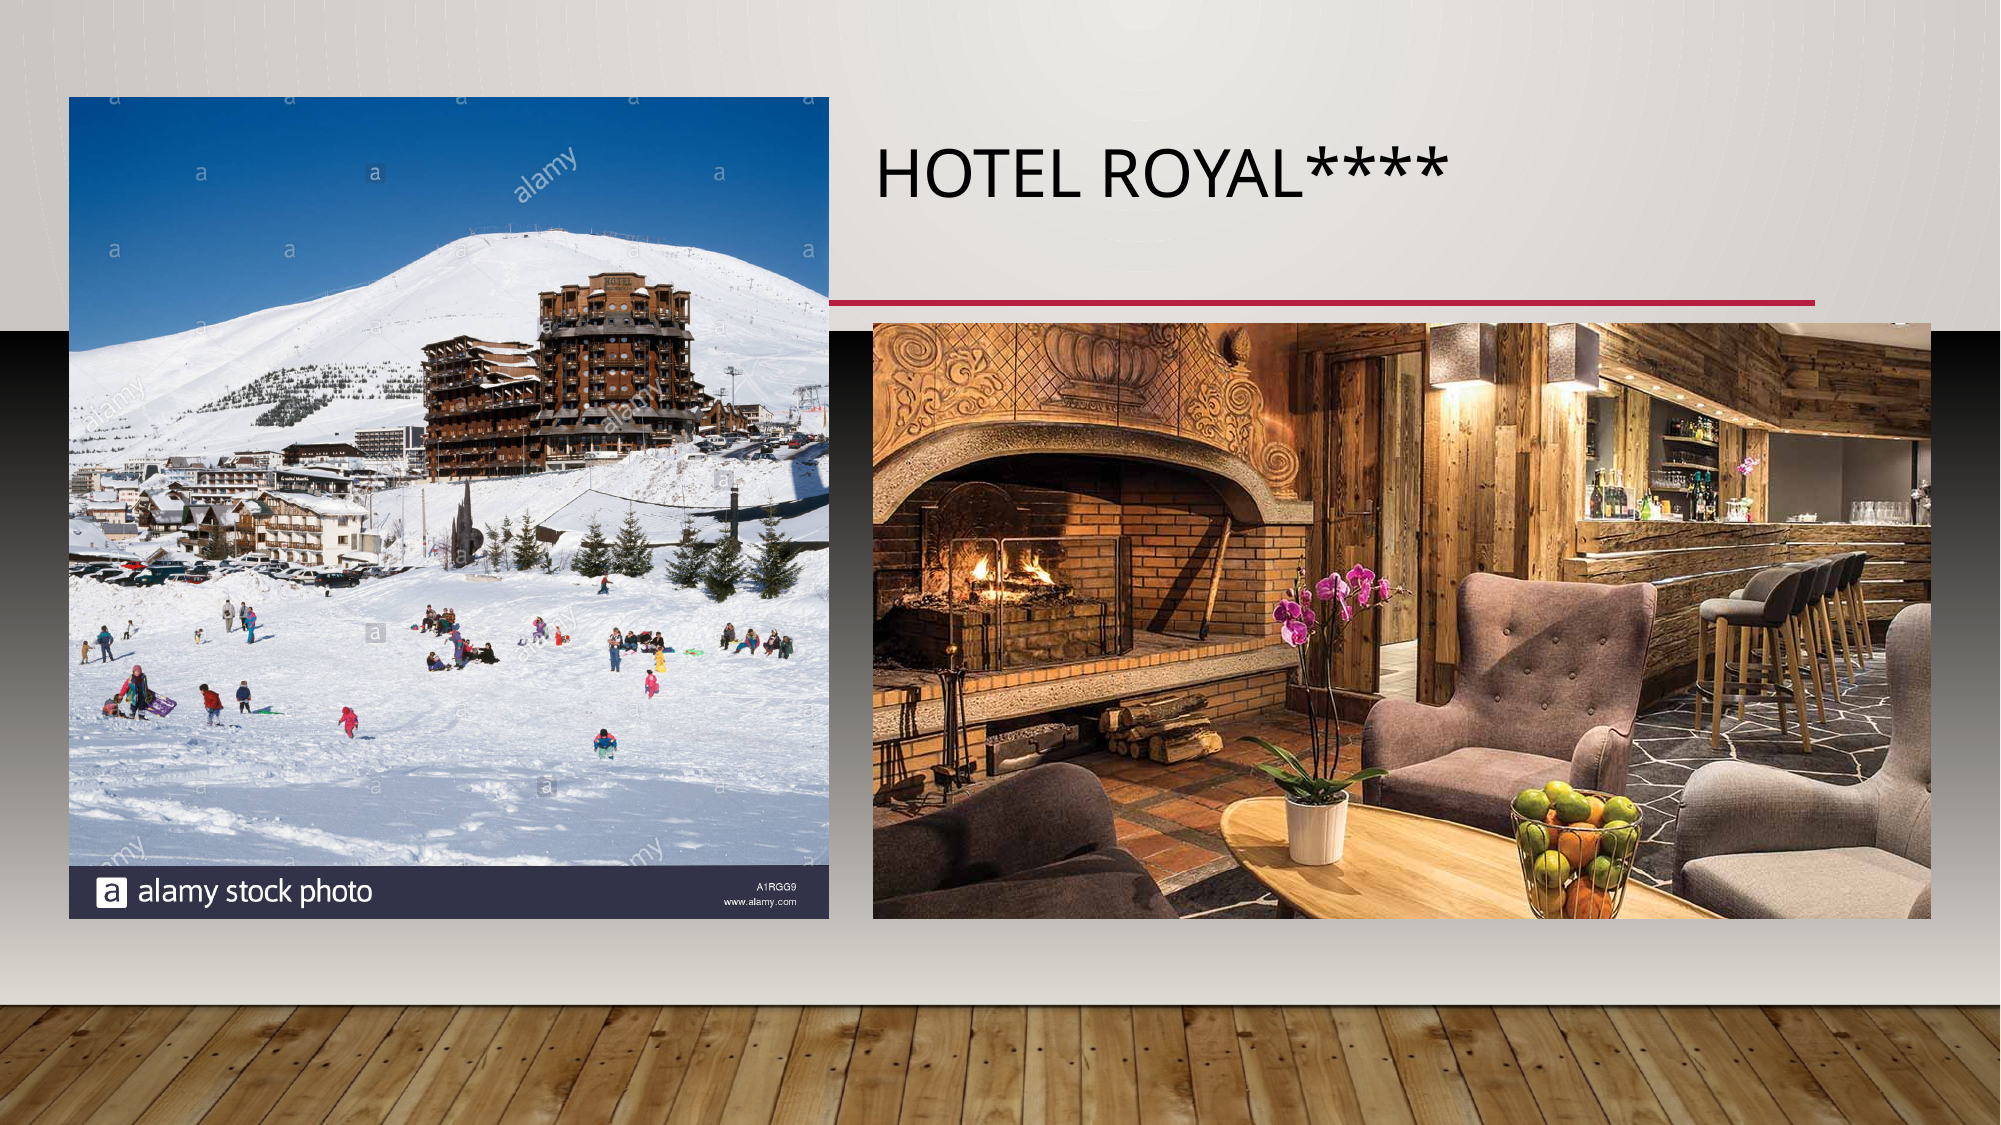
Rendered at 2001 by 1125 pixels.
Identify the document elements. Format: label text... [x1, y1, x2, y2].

picture [873, 323, 1931, 919]
title hotel royal**** [829, 131, 1814, 305]
picture [69, 97, 829, 919]
